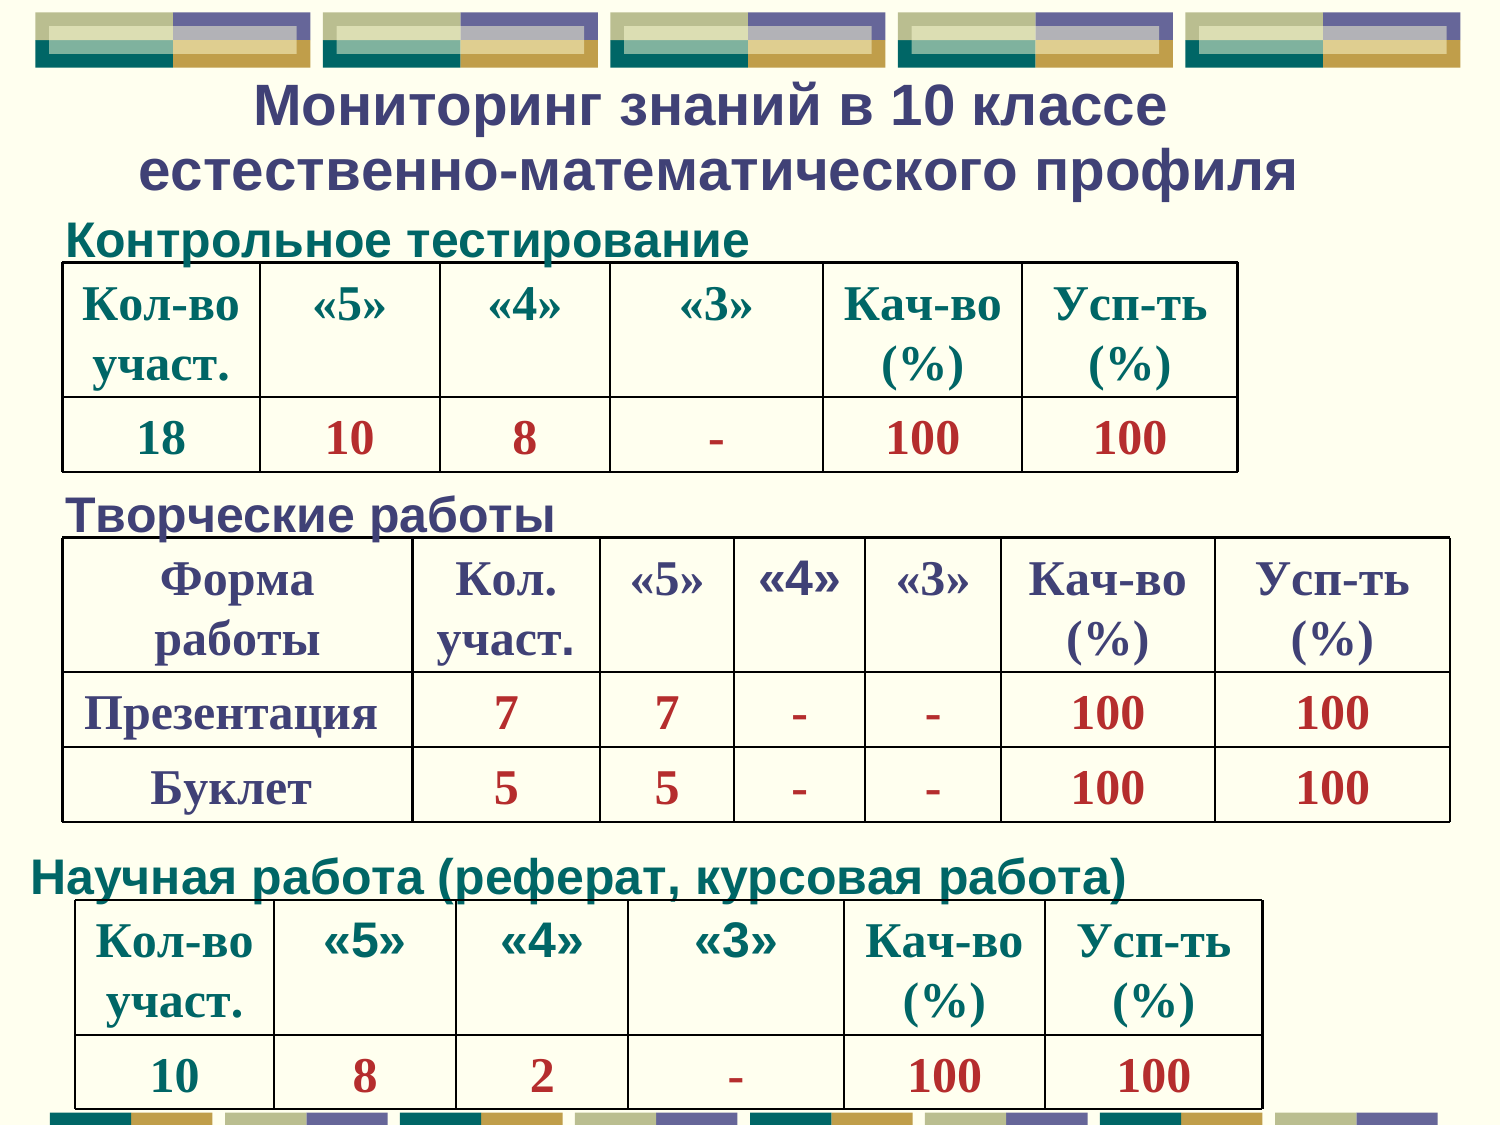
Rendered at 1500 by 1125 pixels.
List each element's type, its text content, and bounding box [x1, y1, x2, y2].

text_box Усп-ть (%) [1216, 539, 1449, 671]
text_box 5 [601, 748, 733, 821]
text_box Творческие работы [50, 474, 572, 551]
text_box 5 [414, 748, 599, 821]
text_box - [735, 673, 864, 746]
text_box Кач-во (%) [845, 901, 1044, 1034]
text_box - [611, 398, 822, 471]
text_box Форма работы [64, 551, 411, 671]
text_box 10 [261, 398, 439, 471]
text_box «4» [735, 539, 864, 671]
text_box 100 [1216, 748, 1449, 821]
text_box Кол. участ. [414, 539, 599, 671]
text_box 100 [1216, 673, 1449, 746]
text_box Кол-во участ. [64, 276, 259, 396]
text_box 100 [1002, 748, 1214, 821]
text_box Кол-во участ. [76, 901, 273, 1034]
text_box Контрольное тестирование [50, 199, 766, 276]
text_box «3» [611, 264, 822, 396]
text_box 8 [441, 398, 609, 471]
text_box Кач-во (%) [824, 264, 1021, 396]
text_box Усп-ть (%) [1046, 901, 1261, 1034]
text_box - [629, 1036, 843, 1108]
title Мониторинг знаний в 10 классе естественно-математического профиля [0, 64, 1438, 211]
text_box 18 [64, 398, 259, 471]
text_box «3» [629, 901, 843, 1034]
text_box «4» [457, 901, 627, 1034]
text_box - [735, 748, 864, 821]
text_box 7 [601, 673, 733, 746]
text_box 2 [457, 1036, 627, 1108]
text_box 100 [1046, 1036, 1261, 1108]
text_box 100 [1002, 673, 1214, 746]
text_box «5» [601, 539, 733, 671]
text_box 100 [1023, 398, 1236, 471]
text_box Научная работа (реферат, курсовая работа) [15, 837, 1143, 913]
text_box - [866, 673, 1000, 746]
text_box «5» [261, 276, 439, 396]
text_box Презентация [64, 673, 411, 746]
text_box Буклет [64, 748, 411, 821]
text_box Кач-во (%) [1002, 539, 1214, 671]
text_box Усп-ть (%) [1023, 264, 1236, 396]
text_box 100 [824, 398, 1021, 471]
text_box «5» [275, 901, 455, 1034]
text_box 10 [76, 1036, 273, 1108]
text_box - [866, 748, 1000, 821]
text_box 7 [414, 673, 599, 746]
text_box 8 [275, 1036, 455, 1108]
text_box «4» [441, 276, 609, 396]
text_box «3» [866, 539, 1000, 671]
text_box 100 [845, 1036, 1044, 1108]
